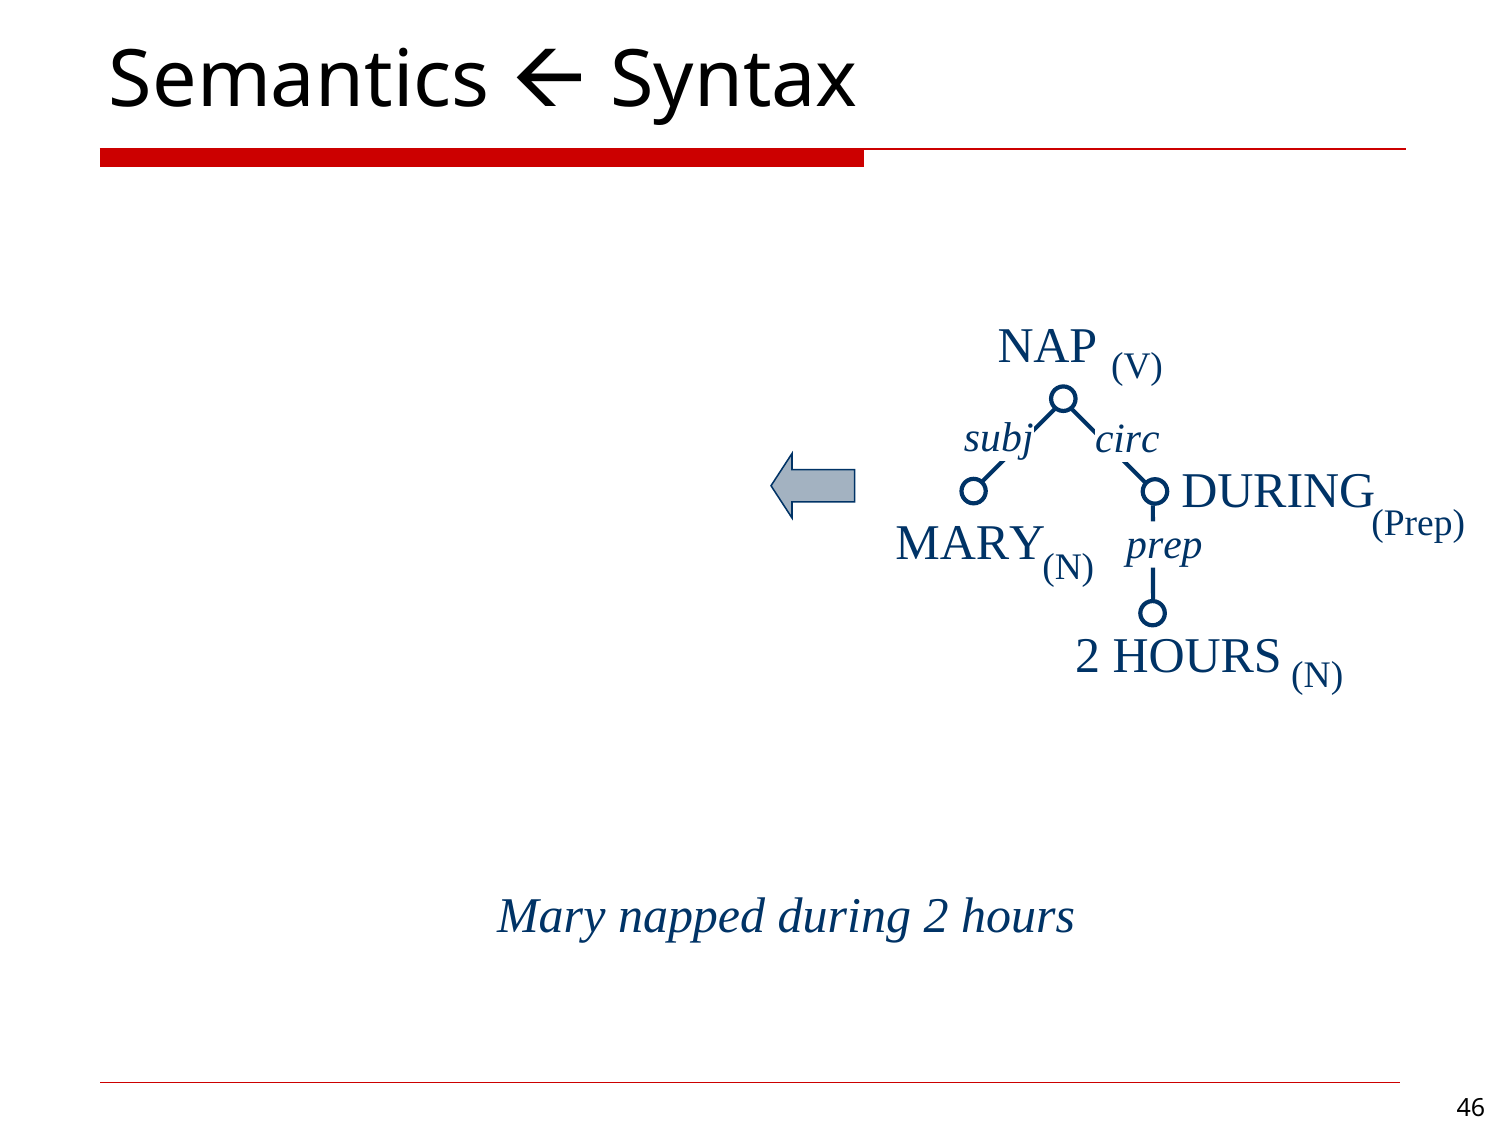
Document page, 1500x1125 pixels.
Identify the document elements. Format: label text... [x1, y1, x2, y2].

text_box prep [1126, 521, 1203, 568]
text_box 2 HOURS [1260, 641, 1276, 656]
text_box (V) [1096, 336, 1196, 394]
text_box Mary napped during 2 hours [482, 880, 1137, 951]
text_box NAP [982, 309, 1158, 381]
text_box (Prep) [1356, 494, 1495, 552]
text_box (N) [1276, 645, 1414, 703]
text_box [771, 453, 855, 518]
text_box 2 HOURS [1060, 620, 1314, 692]
text_box MARY [880, 507, 1078, 578]
text_box subj [964, 414, 1034, 461]
text_box (N) [1027, 538, 1165, 596]
text_box DURING [1166, 455, 1412, 527]
text_box circ [1095, 415, 1160, 462]
title Semantics  Syntax [94, 26, 1407, 138]
